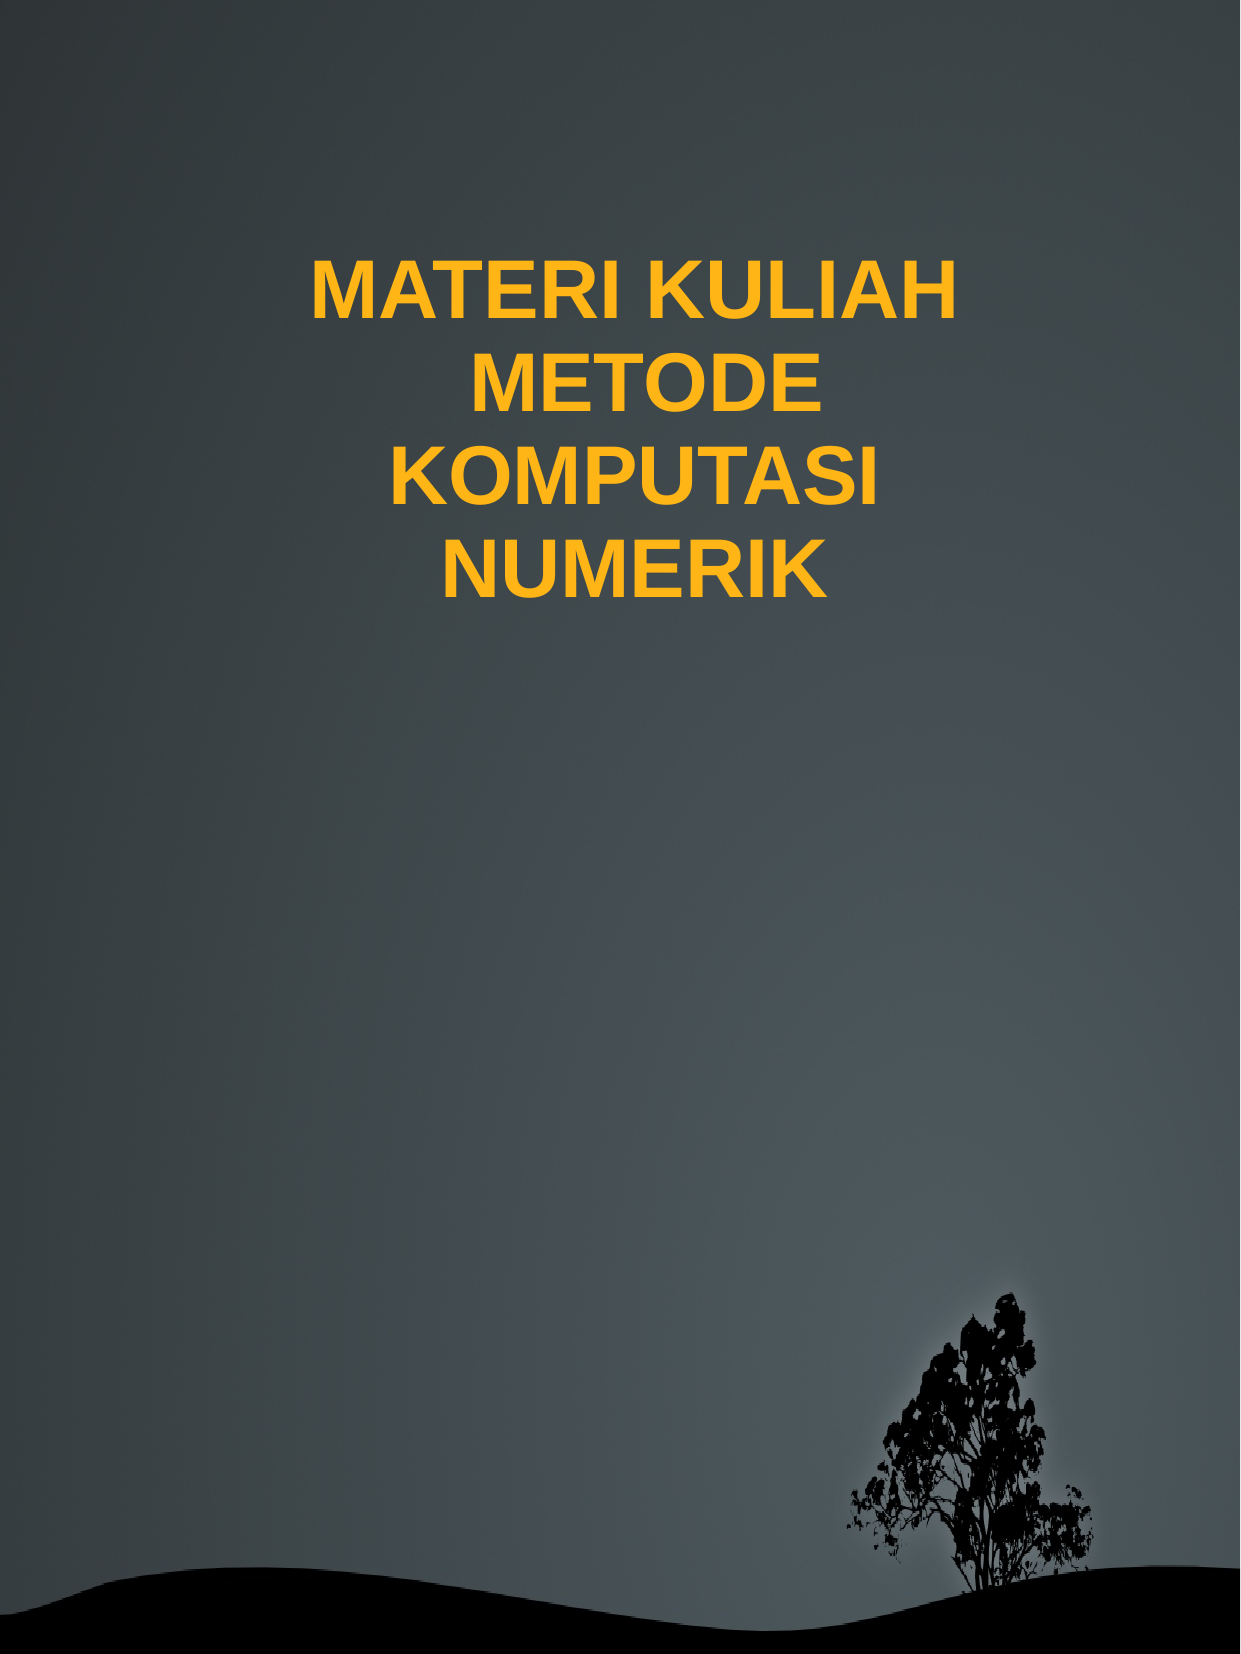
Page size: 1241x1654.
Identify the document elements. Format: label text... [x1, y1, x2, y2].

picture [0, 0, 1241, 1654]
text_box MATERI KULIAH METODE KOMPUTASI NUMERIK [206, 236, 1063, 624]
